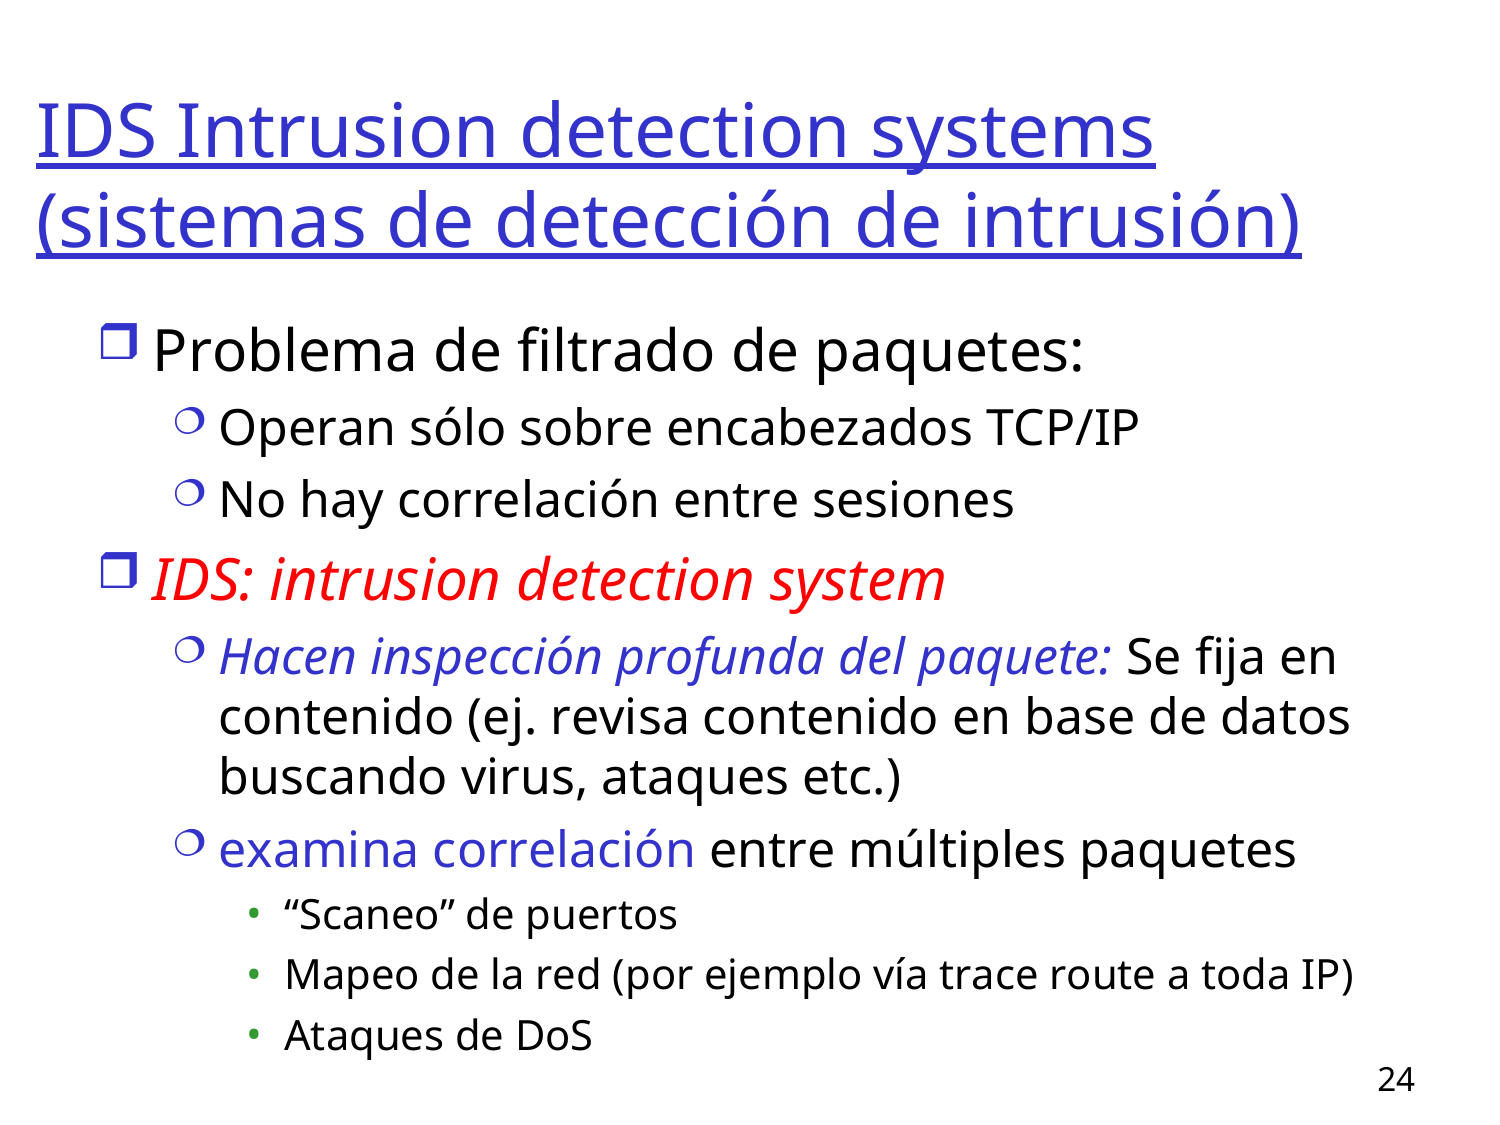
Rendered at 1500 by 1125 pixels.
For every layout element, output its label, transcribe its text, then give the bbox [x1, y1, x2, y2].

list Problema de filtrado de paquetes: Operan sólo sobre encabezados TCP/IP No hay correlación entre sesiones IDS: intrusion detection system Hacen inspección profunda del paquete: Se fija en contenido (ej. revisa contenido en base de datos buscando virus, ataques etc.) examina correlación entre múltiples paquetes “Scaneo” de puertos Mapeo de la red (por ejemplo vía trace route a toda IP) Ataques de DoS [81, 305, 1444, 1078]
title IDS Intrusion detection systems (sistemas de detección de intrusión) [20, 75, 1467, 271]
